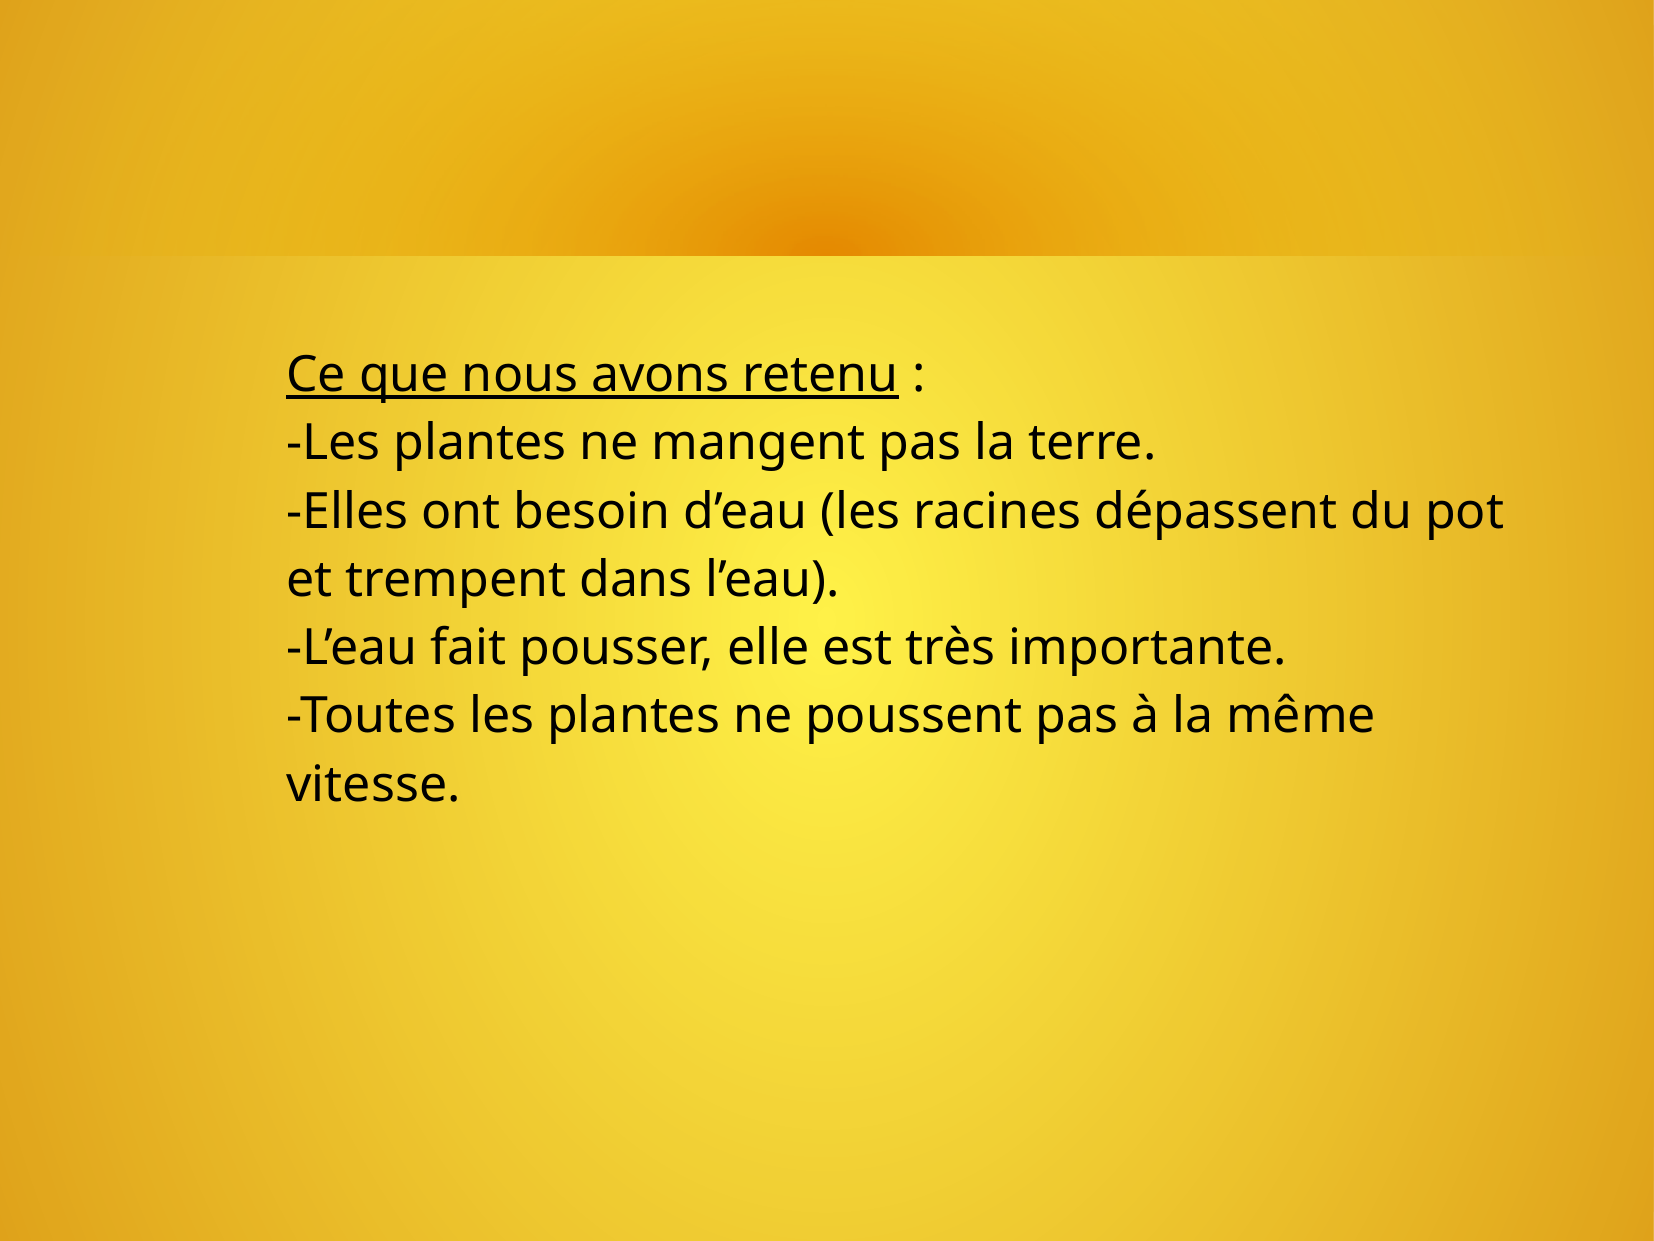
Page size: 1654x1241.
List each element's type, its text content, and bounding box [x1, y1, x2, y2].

text_box Ce que nous avons retenu : -Les plantes ne mangent pas la terre. -Elles ont besoin d’eau (les racines dépassent du pot et trempent dans l’eau). -L’eau fait pousser, elle est très importante. -Toutes les plantes ne poussent pas à la même vitesse. [271, 330, 1567, 779]
